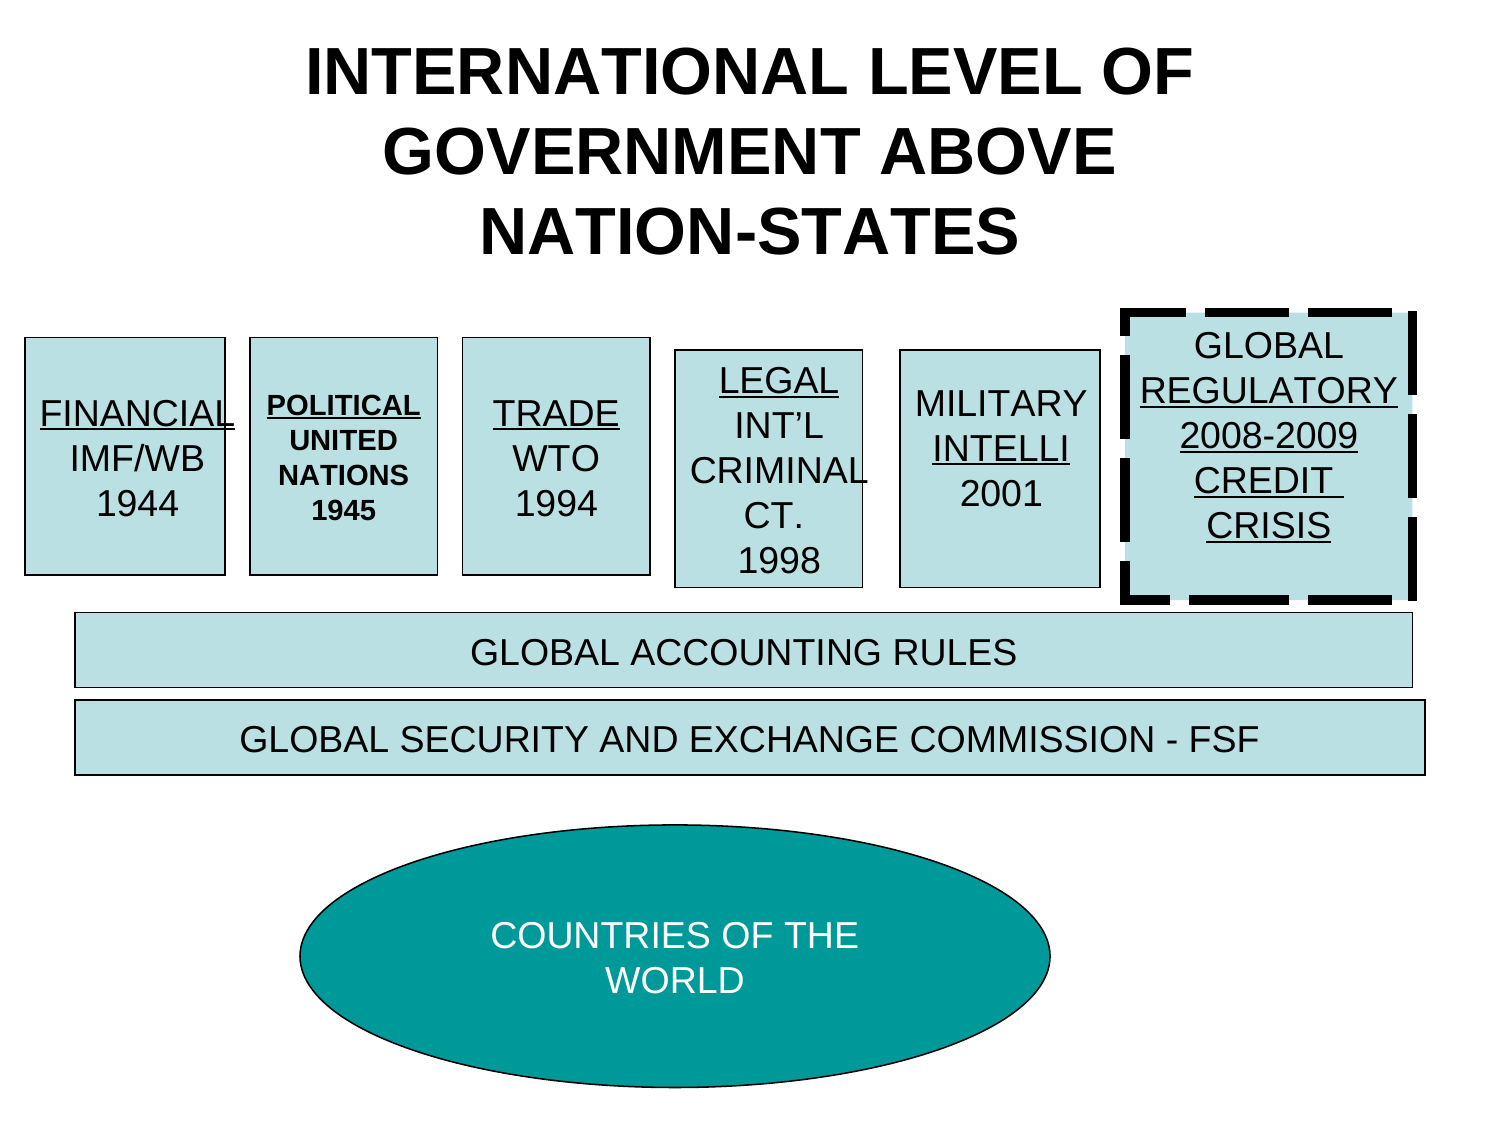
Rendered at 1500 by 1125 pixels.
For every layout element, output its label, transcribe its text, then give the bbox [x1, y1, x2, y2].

text_box COUNTRIES OF THE WORLD [300, 824, 1051, 1088]
text_box GLOBAL ACCOUNTING RULES [75, 612, 1413, 688]
text_box TRADE WTO 1994 [462, 337, 650, 576]
text_box GLOBAL REGULATORY 2008-2009 CREDIT CRISIS [1125, 312, 1413, 601]
text_box LEGAL INT’L CRIMINAL CT. 1998 [674, 349, 863, 588]
text_box GLOBAL SECURITY AND EXCHANGE COMMISSION - FSF [75, 699, 1426, 775]
title INTERNATIONAL LEVEL OF GOVERNMENT ABOVE NATION-STATES [75, 19, 1426, 276]
text_box MILITARY INTELLI 2001 [899, 349, 1100, 588]
text_box FINANCIAL IMF/WB 1944 [24, 337, 225, 576]
text_box POLITICAL UNITED NATIONS 1945 [249, 337, 438, 576]
